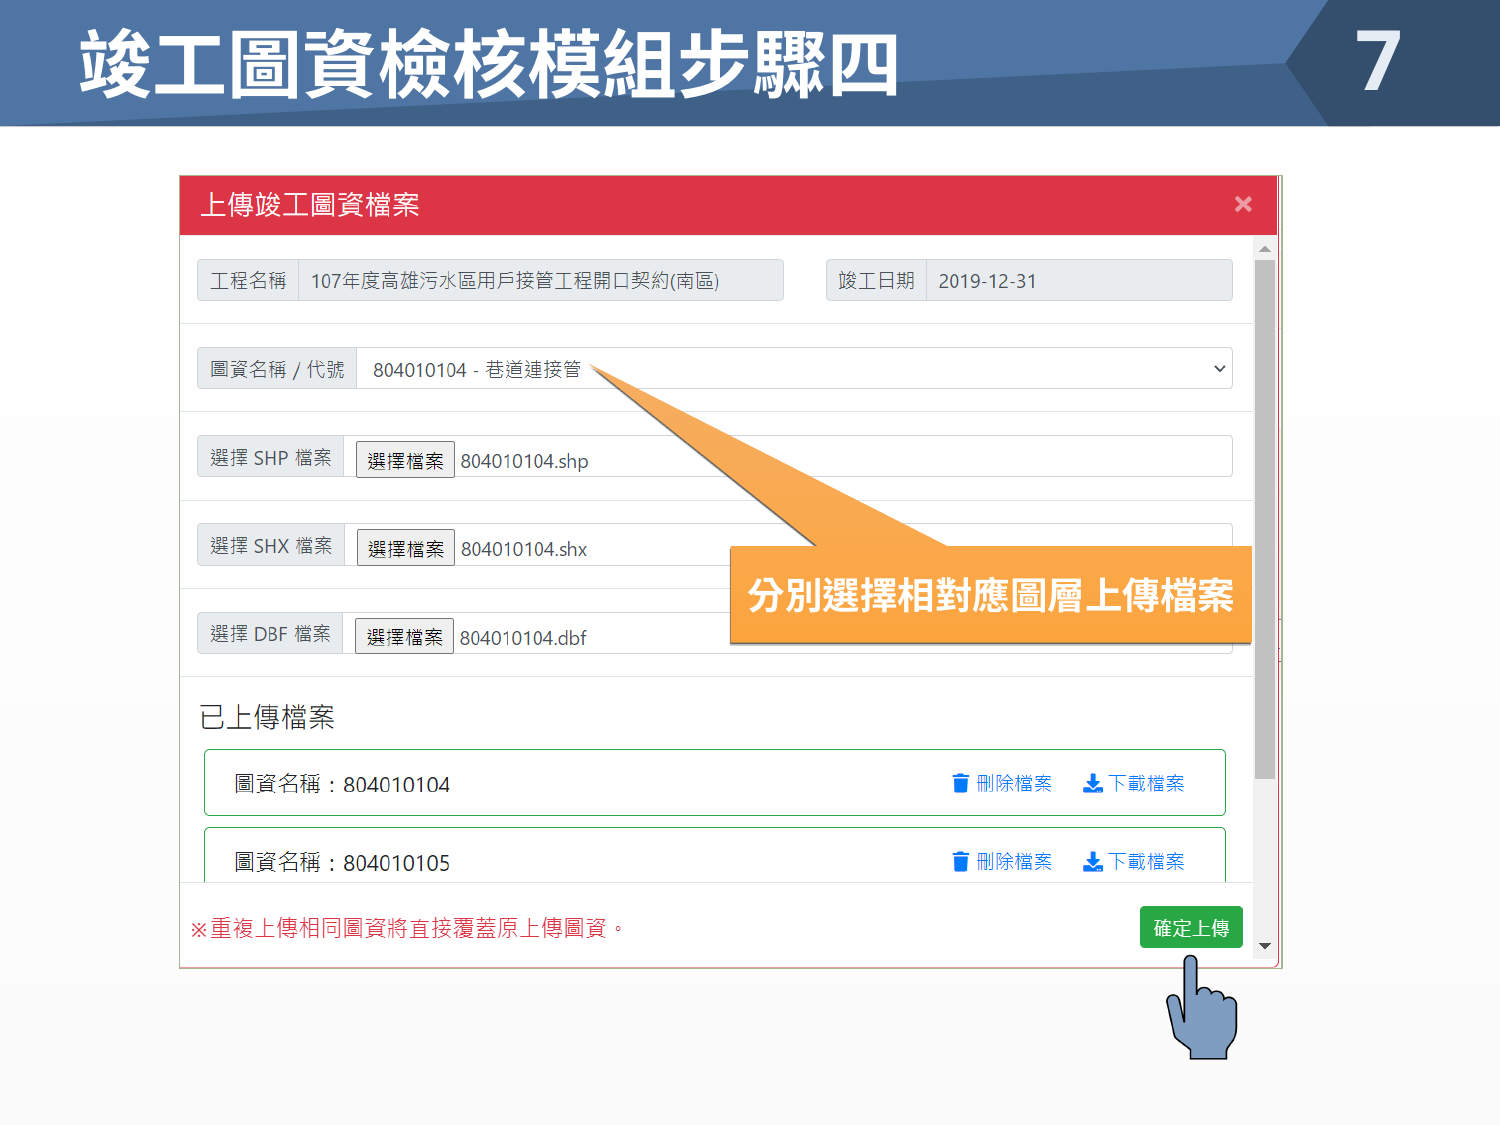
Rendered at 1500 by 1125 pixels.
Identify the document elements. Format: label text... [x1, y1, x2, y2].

text_box 竣工圖資檢核模組步驟四 [62, 9, 1282, 116]
text_box 7 [1340, 0, 1500, 116]
picture [180, 176, 1282, 1067]
text_box 分別選擇相對應圖層上傳檔案 [588, 363, 1253, 643]
